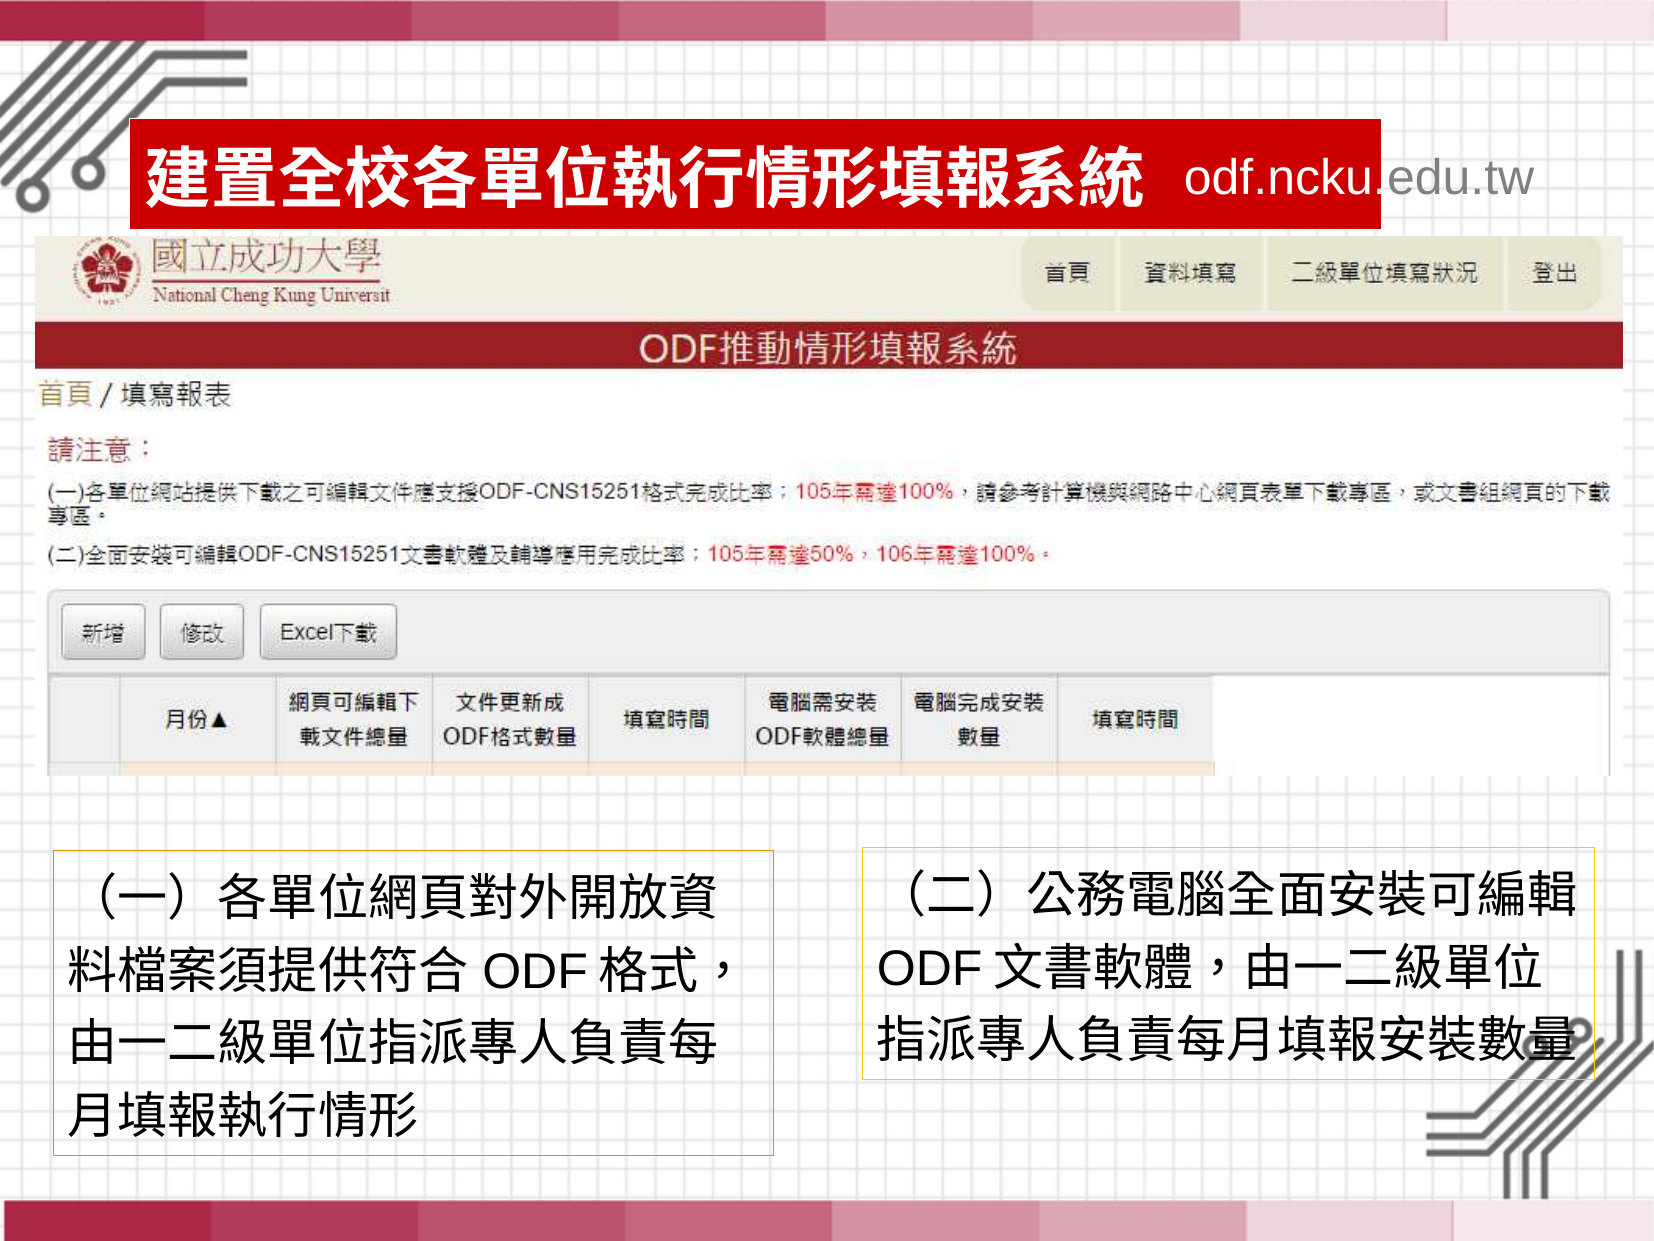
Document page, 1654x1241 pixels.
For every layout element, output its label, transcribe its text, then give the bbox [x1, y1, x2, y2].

picture [0, 0, 1654, 1241]
text_box （一）各單位網頁對外開放資料檔案須提供符合ODF格式，由一二級單位指派專人負責每月填報執行情形 [53, 850, 774, 1118]
text_box （二）公務電腦全面安裝可編輯ODF文書軟體，由一二級單位指派專人負責每月填報安裝數量 [862, 847, 1595, 1052]
text_box odf.ncku.edu.tw [1169, 141, 1560, 213]
text_box 建置全校各單位執行情形填報系統 [129, 118, 1382, 222]
